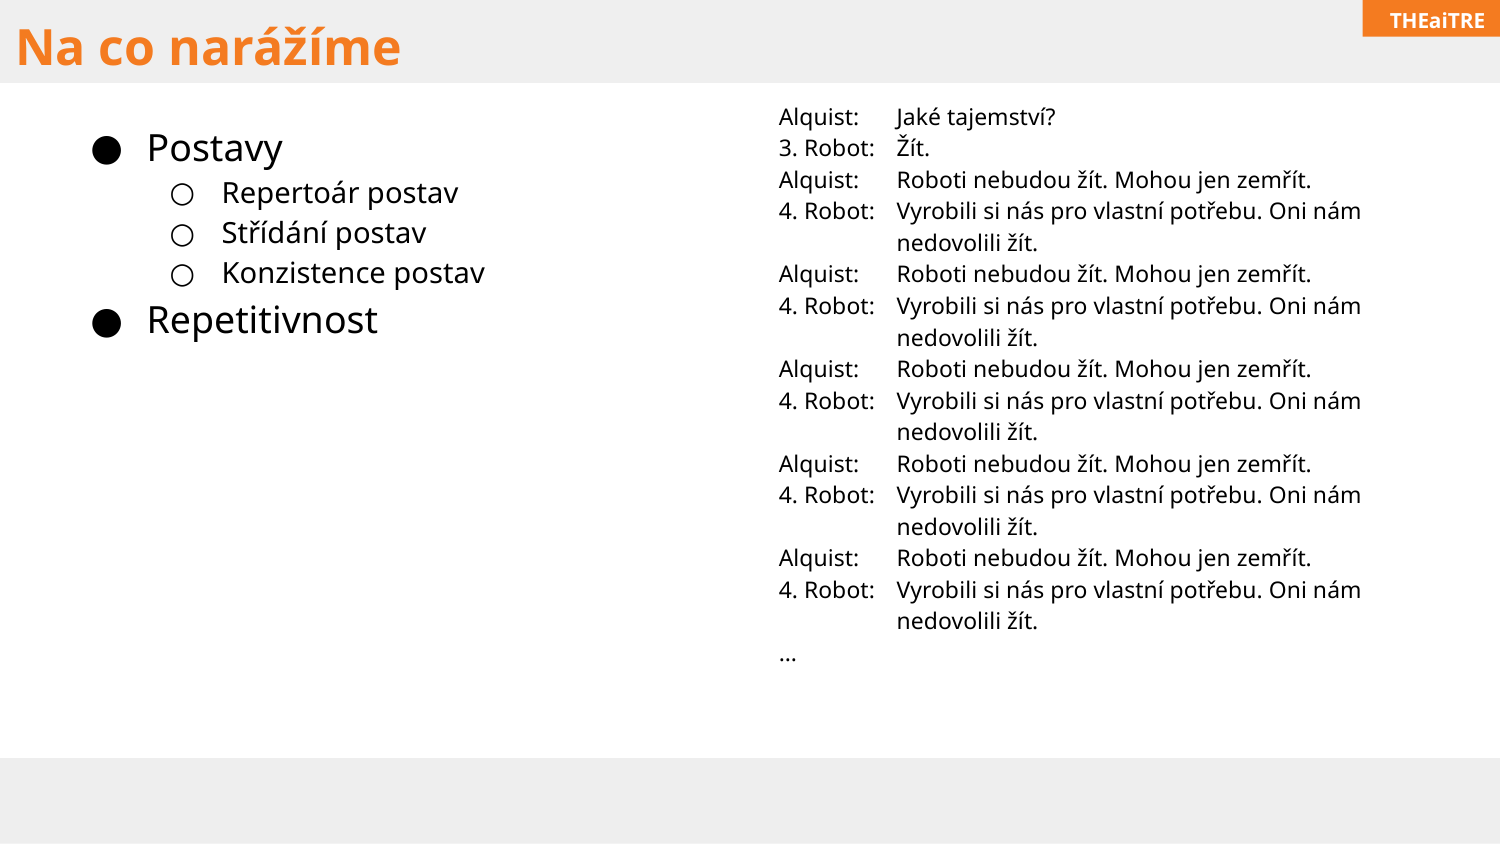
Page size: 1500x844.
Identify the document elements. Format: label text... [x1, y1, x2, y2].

list Alquist: Jaké tajemství? 3. Robot: Žít. Alquist: Roboti nebudou žít. Mohou jen zemřít. 4. Robot: Vyrobili si nás pro vlastní potřebu. Oni nám nedovolili žít. Alquist: Roboti nebudou žít. Mohou jen zemřít. 4. Robot: Vyrobili si nás pro vlastní potřebu. Oni nám nedovolili žít. Alquist: Roboti nebudou žít. Mohou jen zemřít. 4. Robot: Vyrobili si nás pro vlastní potřebu. Oni nám nedovolili žít. Alquist: Roboti nebudou žít. Mohou jen zemřít. 4. Robot: Vyrobili si nás pro vlastní potřebu. Oni nám nedovolili žít. Alquist: Roboti nebudou žít. Mohou jen zemřít. 4. Robot: Vyrobili si nás pro vlastní potřebu. Oni nám nedovolili žít. … [763, 83, 1449, 741]
list Postavy Repertoár postav Střídání postav Konzistence postav Repetitivnost [56, 102, 1455, 775]
subtitle THEaiTRE [1362, 0, 1500, 37]
title Na co narážíme [0, 0, 1500, 83]
